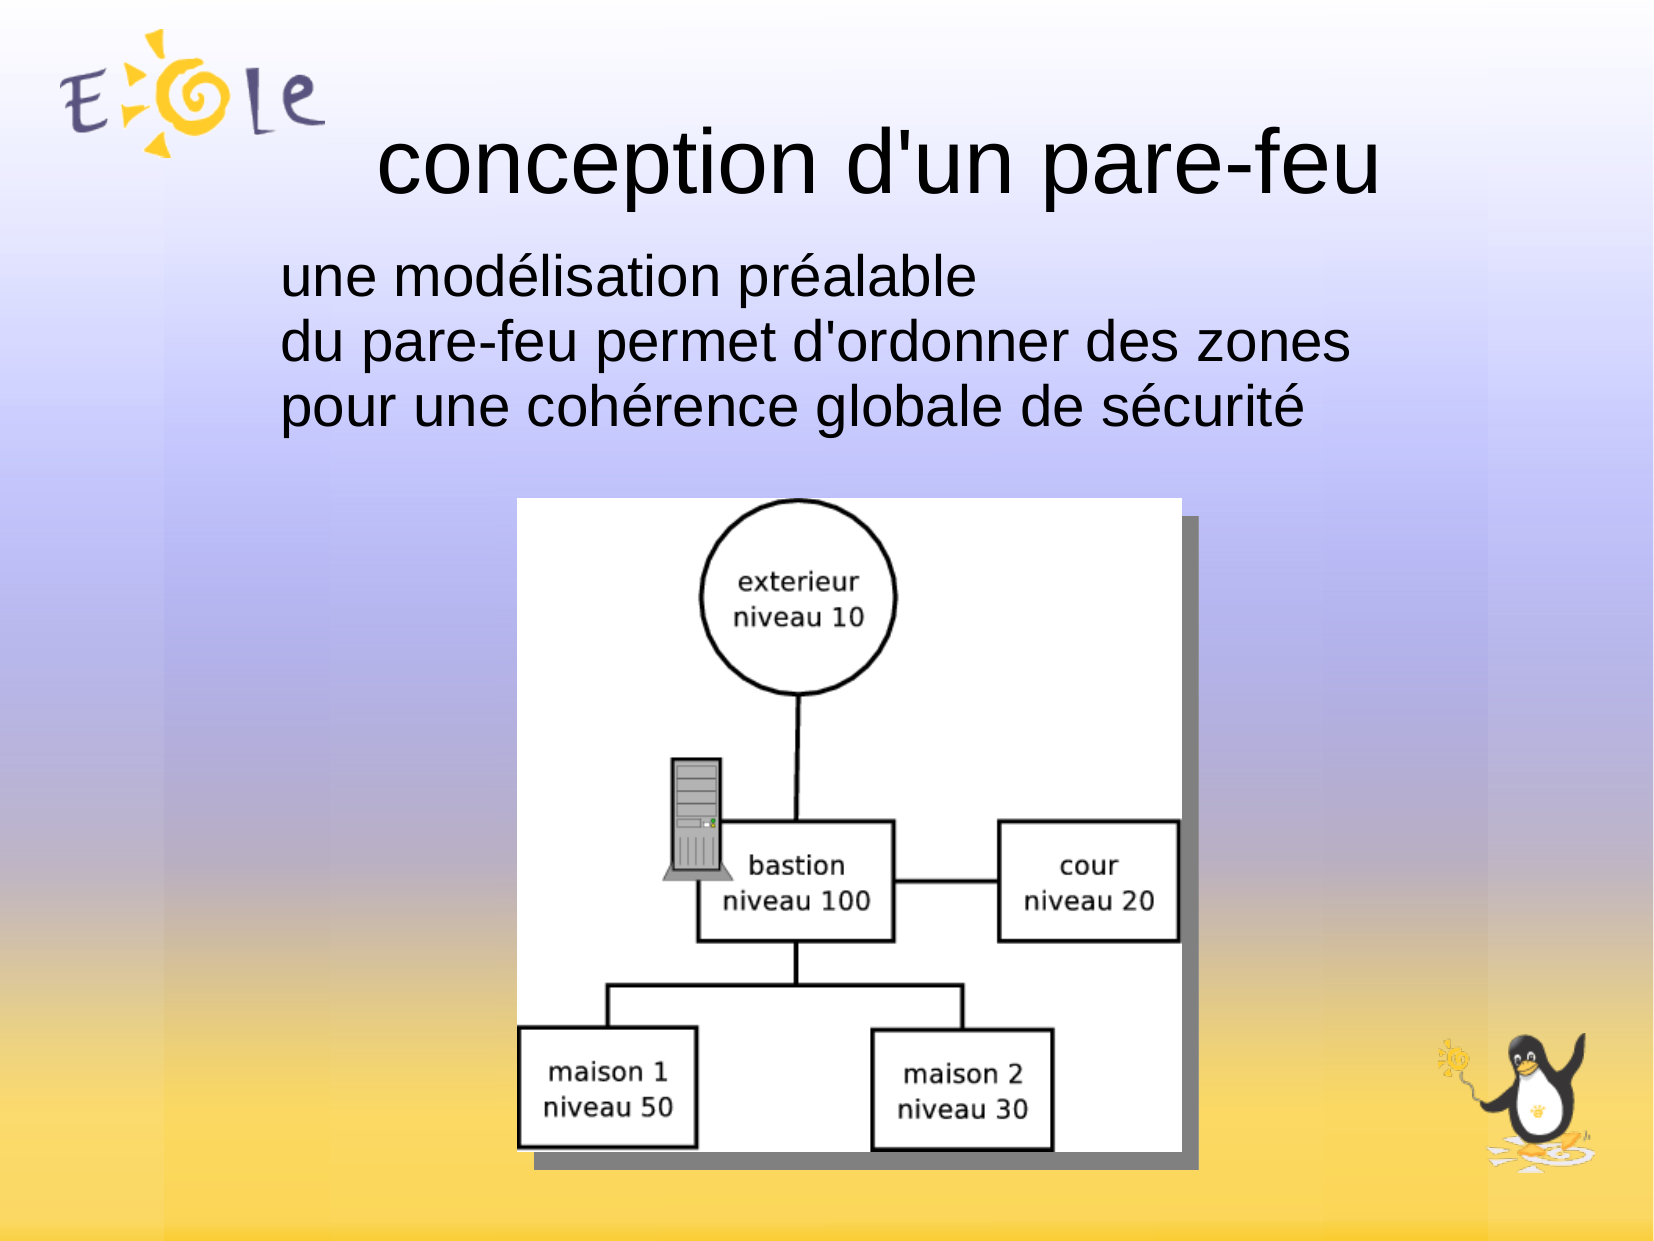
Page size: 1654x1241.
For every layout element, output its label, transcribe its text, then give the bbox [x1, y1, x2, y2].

picture [0, 0, 1654, 1241]
text_box une modélisation préalable du pare-feu permet d'ordonner des zones pour une cohérence globale de sécurité [265, 236, 1370, 469]
title conception d'un pare-feu [135, 58, 1625, 266]
